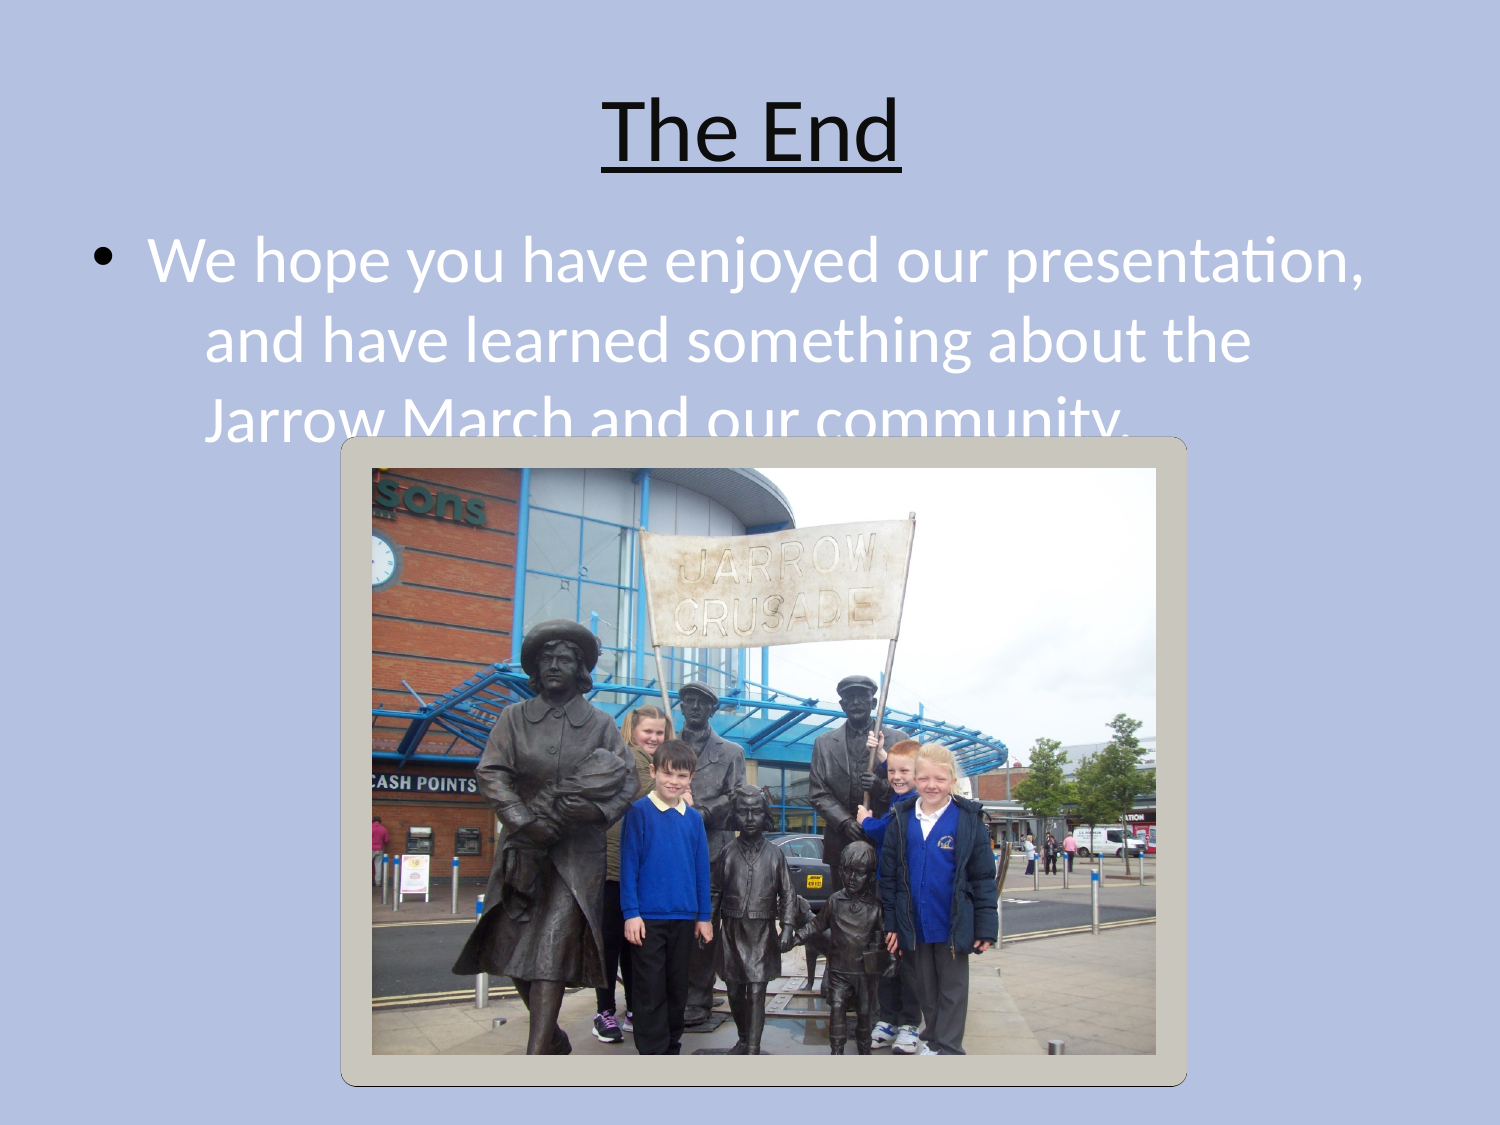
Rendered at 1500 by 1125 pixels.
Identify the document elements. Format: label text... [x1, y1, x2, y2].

list We hope you have enjoyed our presentation, and have learned something about the Jarrow March and our community. [76, 208, 1427, 951]
title The End [76, 30, 1427, 208]
picture [371, 468, 1156, 1056]
